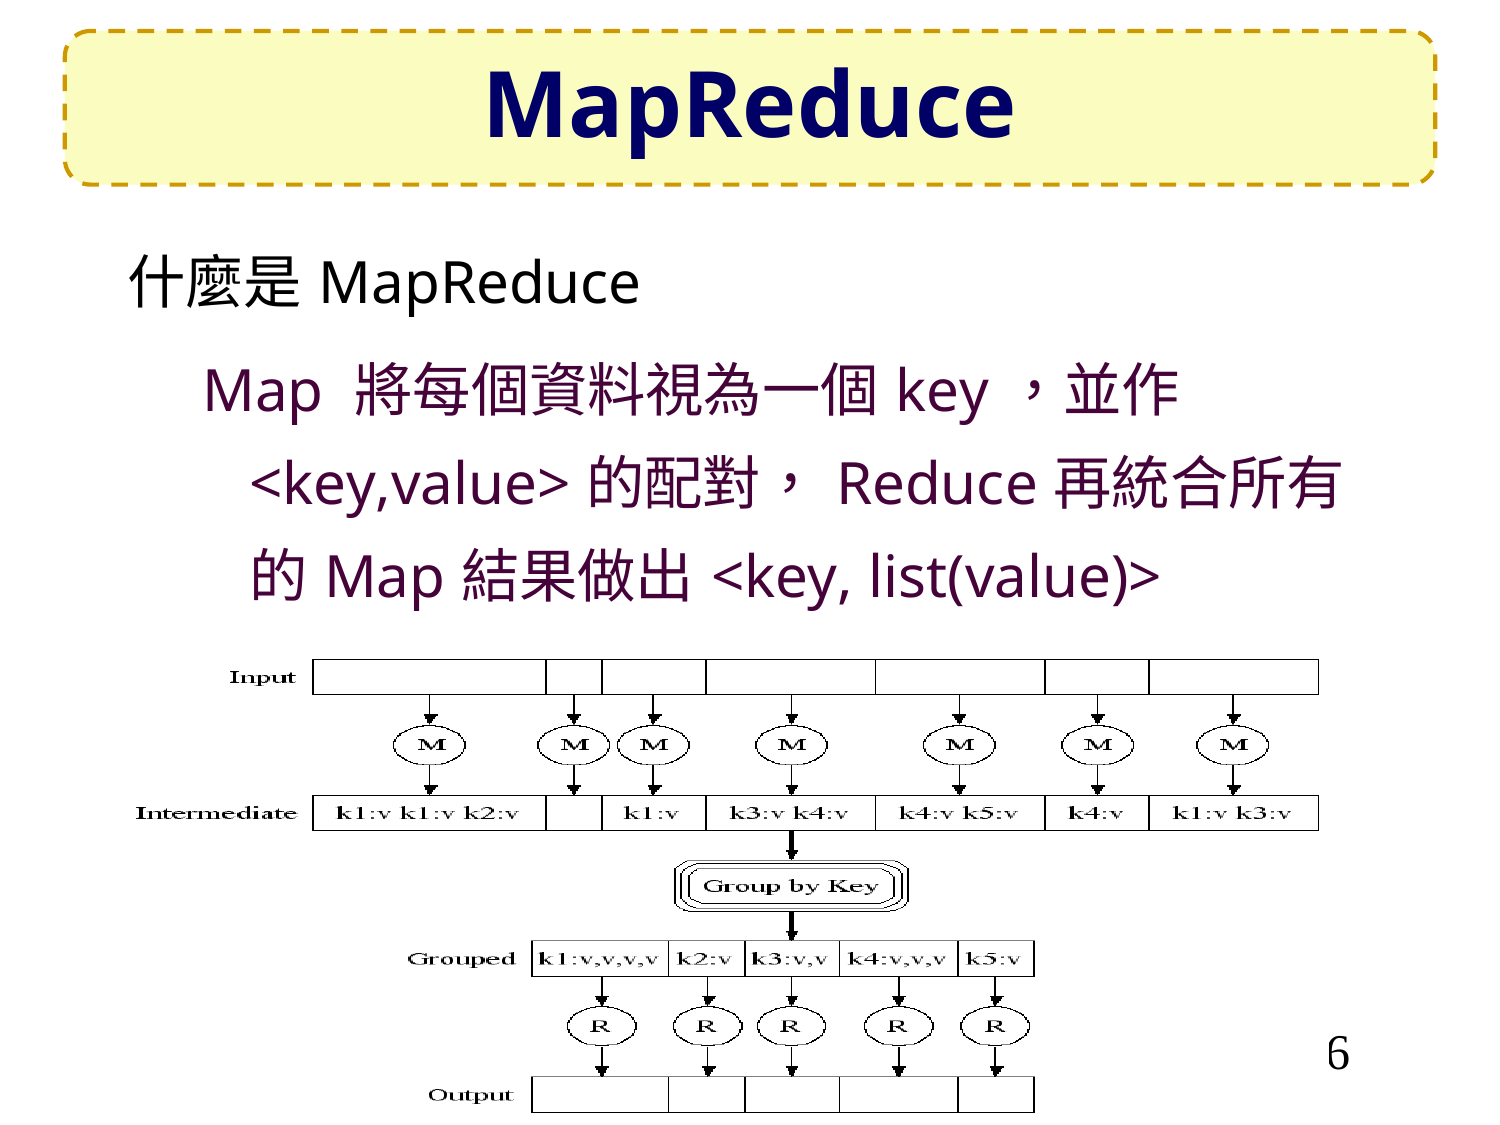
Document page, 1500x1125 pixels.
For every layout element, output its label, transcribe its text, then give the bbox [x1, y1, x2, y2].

picture [112, 645, 1329, 1125]
title MapReduce [112, 30, 1388, 173]
list 什麼是MapReduce Map 將每個資料視為一個key，並作<key,value>的配對，Reduce再統合所有的Map結果做出<key, list(value)> 運作方法 [112, 220, 1388, 669]
